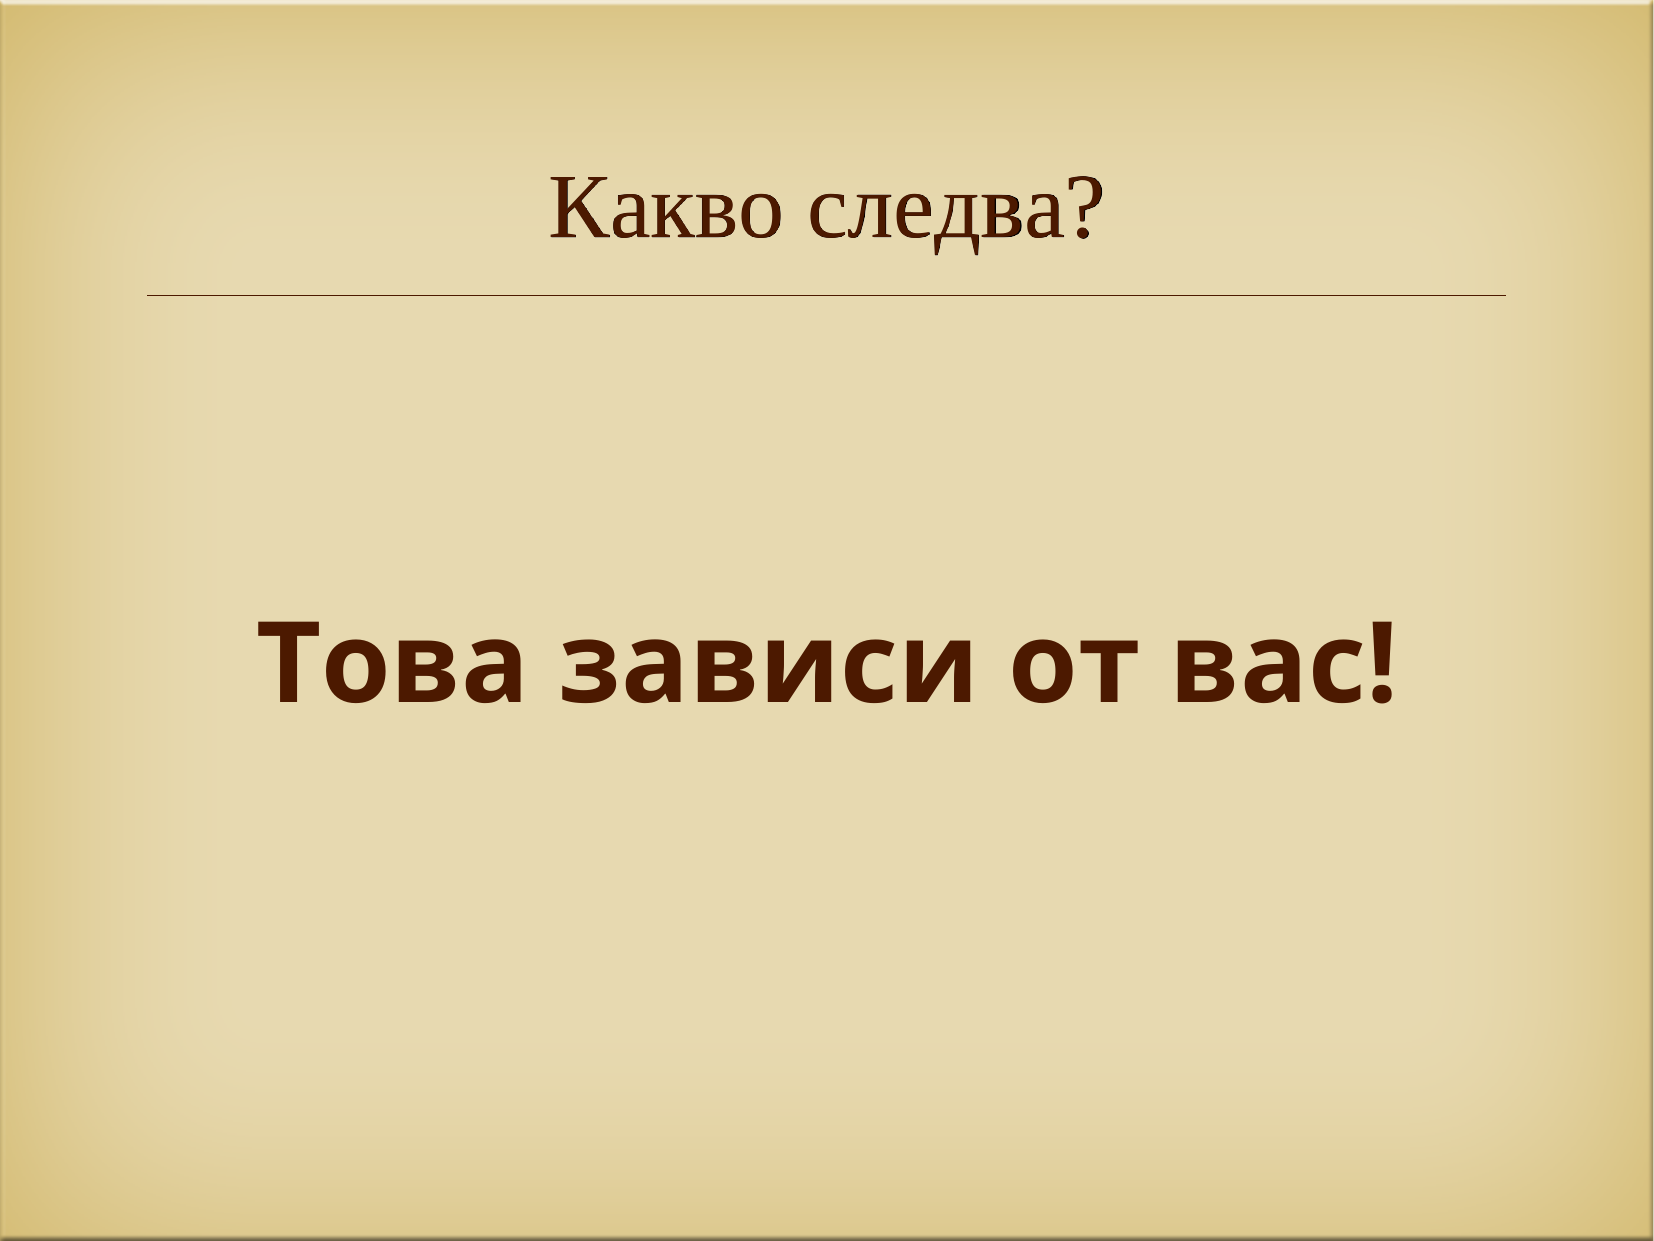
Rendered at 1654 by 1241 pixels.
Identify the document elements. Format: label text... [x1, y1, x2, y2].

subtitle Това зависи от вас! [121, 344, 1534, 1127]
title Какво следва? [121, 102, 1534, 311]
picture [0, 0, 1654, 1241]
